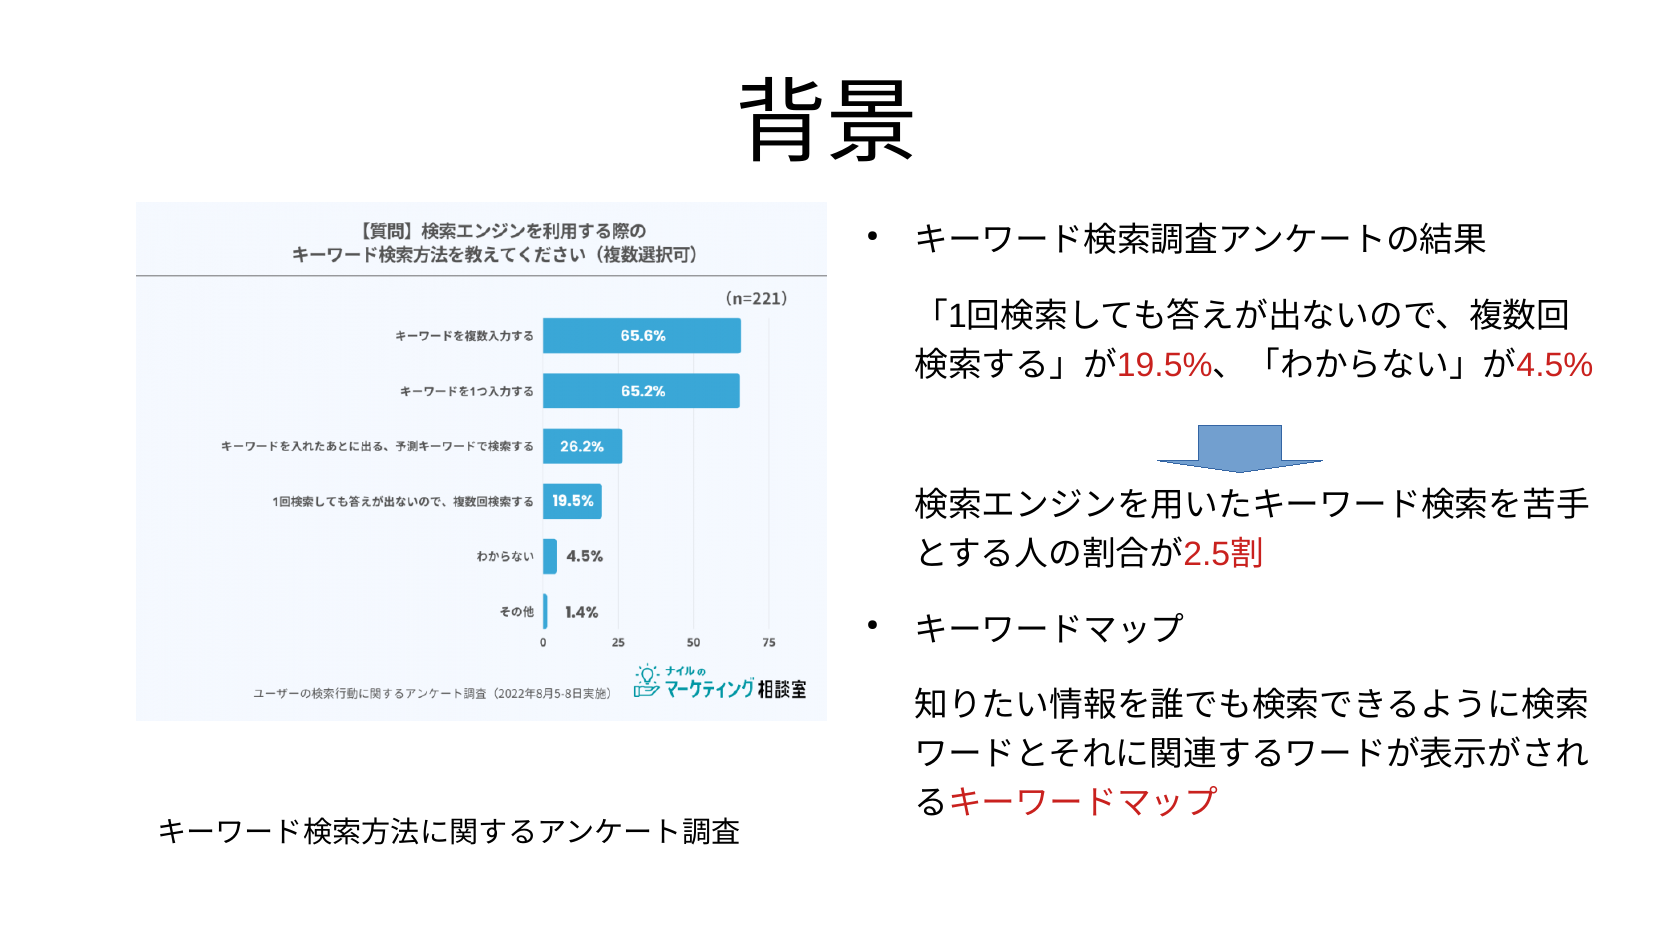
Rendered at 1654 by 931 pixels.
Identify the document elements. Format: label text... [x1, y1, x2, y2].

list キーワード検索調査アンケートの結果 「1回検索しても答えが出ないので、複数回検索する」が19.5%、「わからない」が4.5% 検索エンジンを用いたキーワード検索を苦手とする人の割合が2.5割 キーワードマップ 知りたい情報を誰でも検索できるように検索ワードとそれに関連するワードが表示がされるキーワードマップ [850, 212, 1595, 863]
title 背景 [82, 37, 1571, 193]
picture [136, 202, 827, 721]
title キーワード検索方法に関するアンケート調査 [47, 763, 851, 898]
text_box [1157, 425, 1323, 473]
